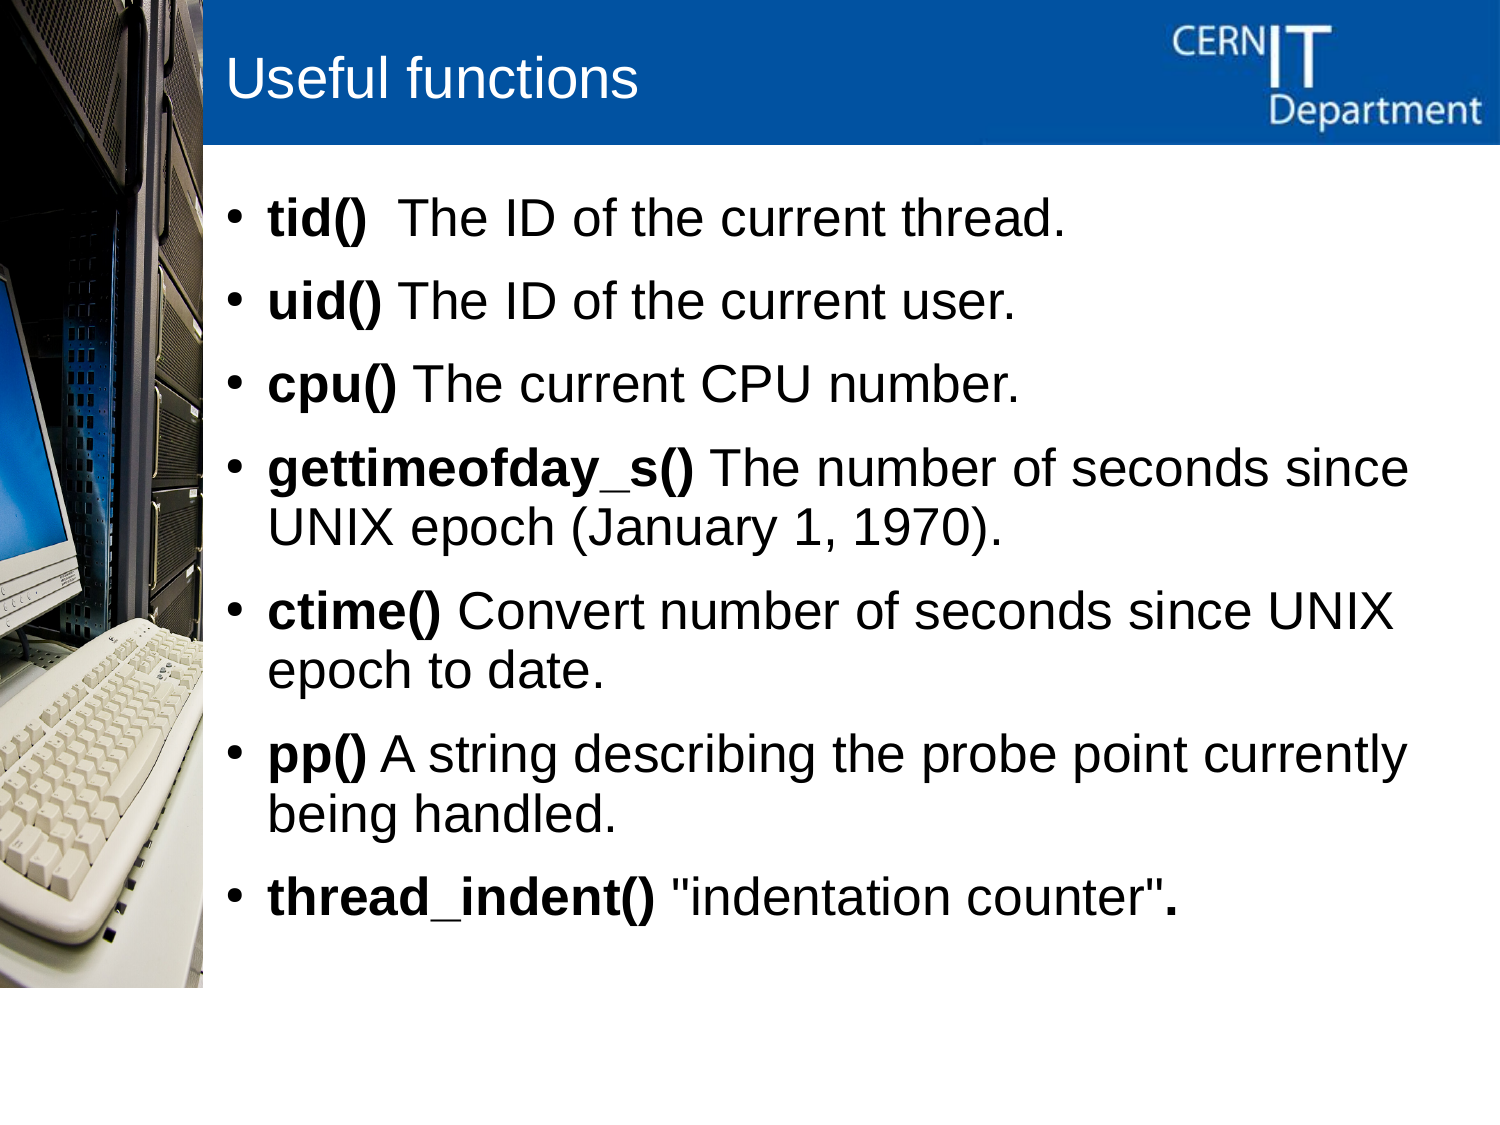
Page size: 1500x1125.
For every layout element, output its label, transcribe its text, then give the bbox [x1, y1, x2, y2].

list tid() The ID of the current thread. uid() The ID of the current user. cpu() The current CPU number. gettimeofday_s() The number of seconds since UNIX epoch (January 1, 1970). ctime() Convert number of seconds since UNIX epoch to date. pp() A string describing the probe point currently being handled. thread_indent() "indentation counter". [211, 187, 1449, 931]
picture [0, 0, 1500, 988]
title Useful functions [225, 44, 1088, 113]
